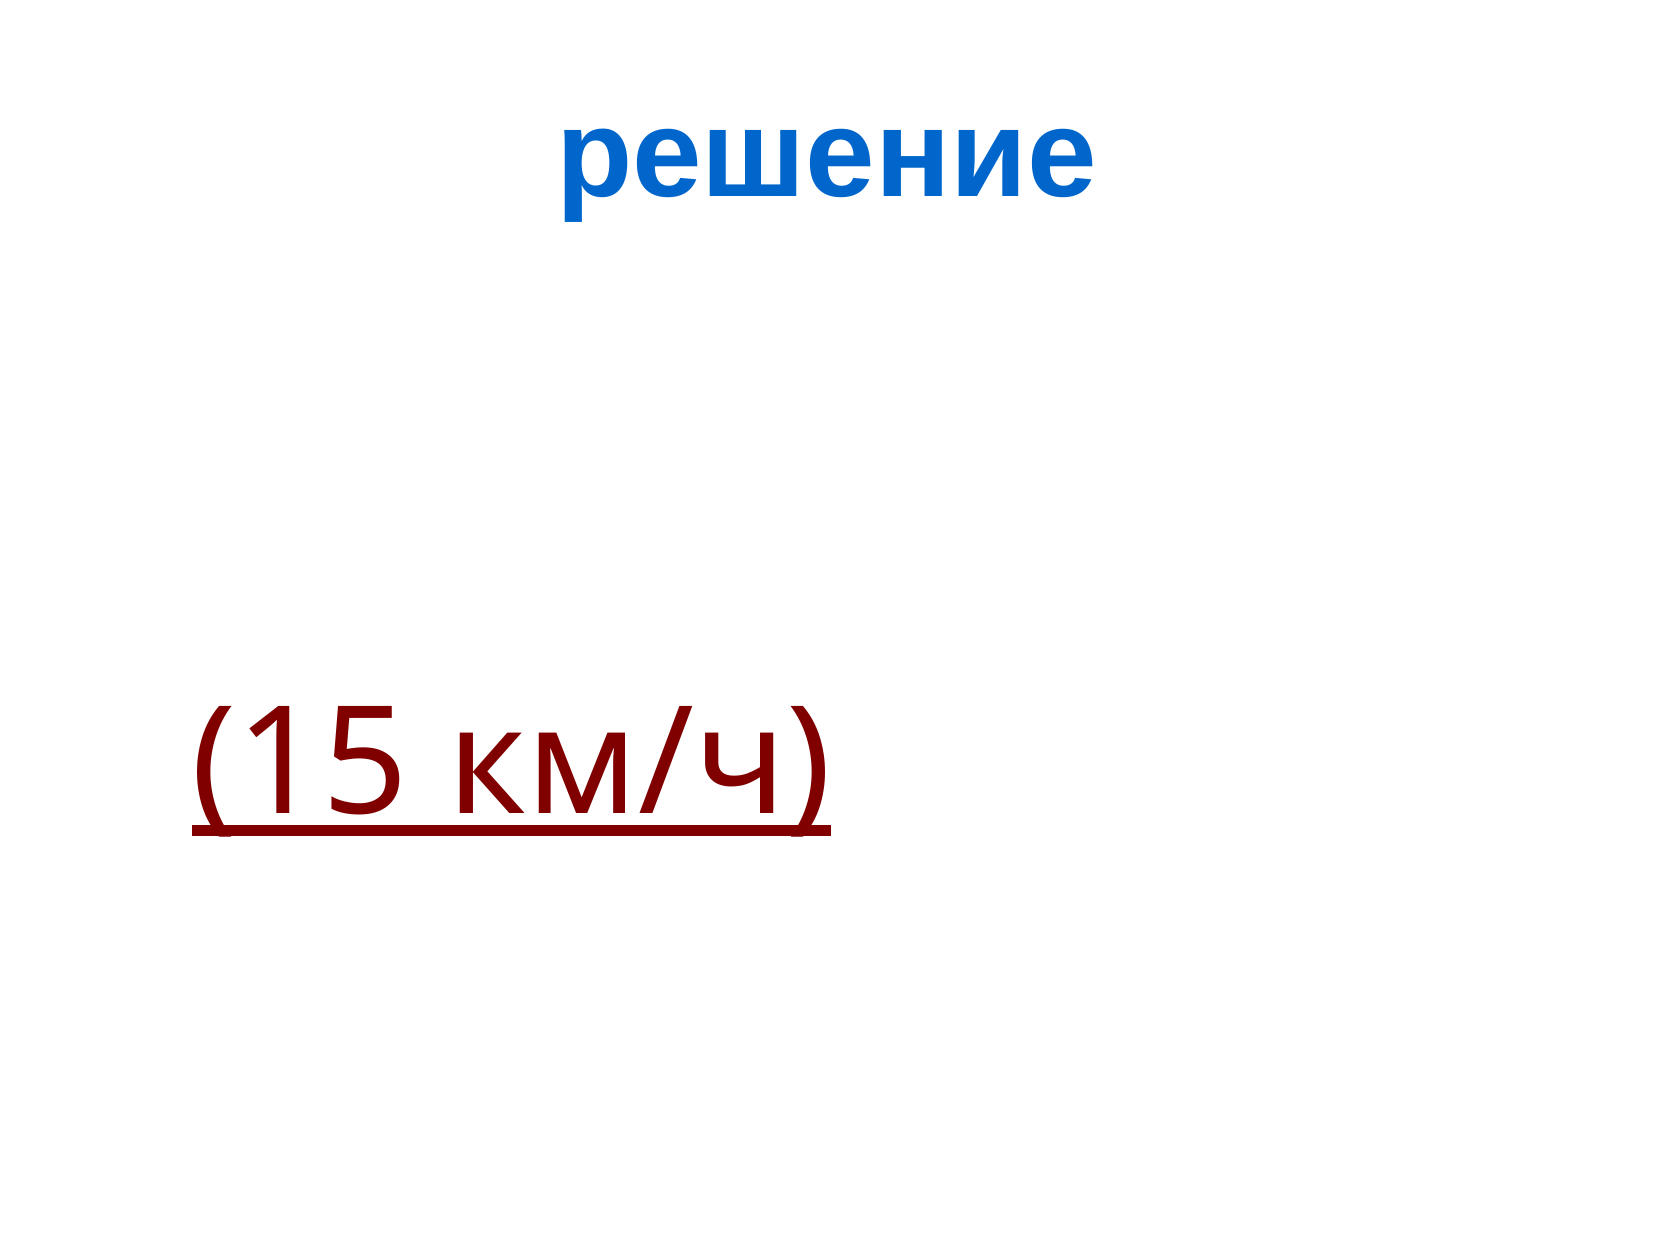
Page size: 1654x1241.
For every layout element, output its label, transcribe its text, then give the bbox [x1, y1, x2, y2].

title решение [82, 56, 1571, 250]
text_box (15 км/ч) [177, 645, 975, 1241]
